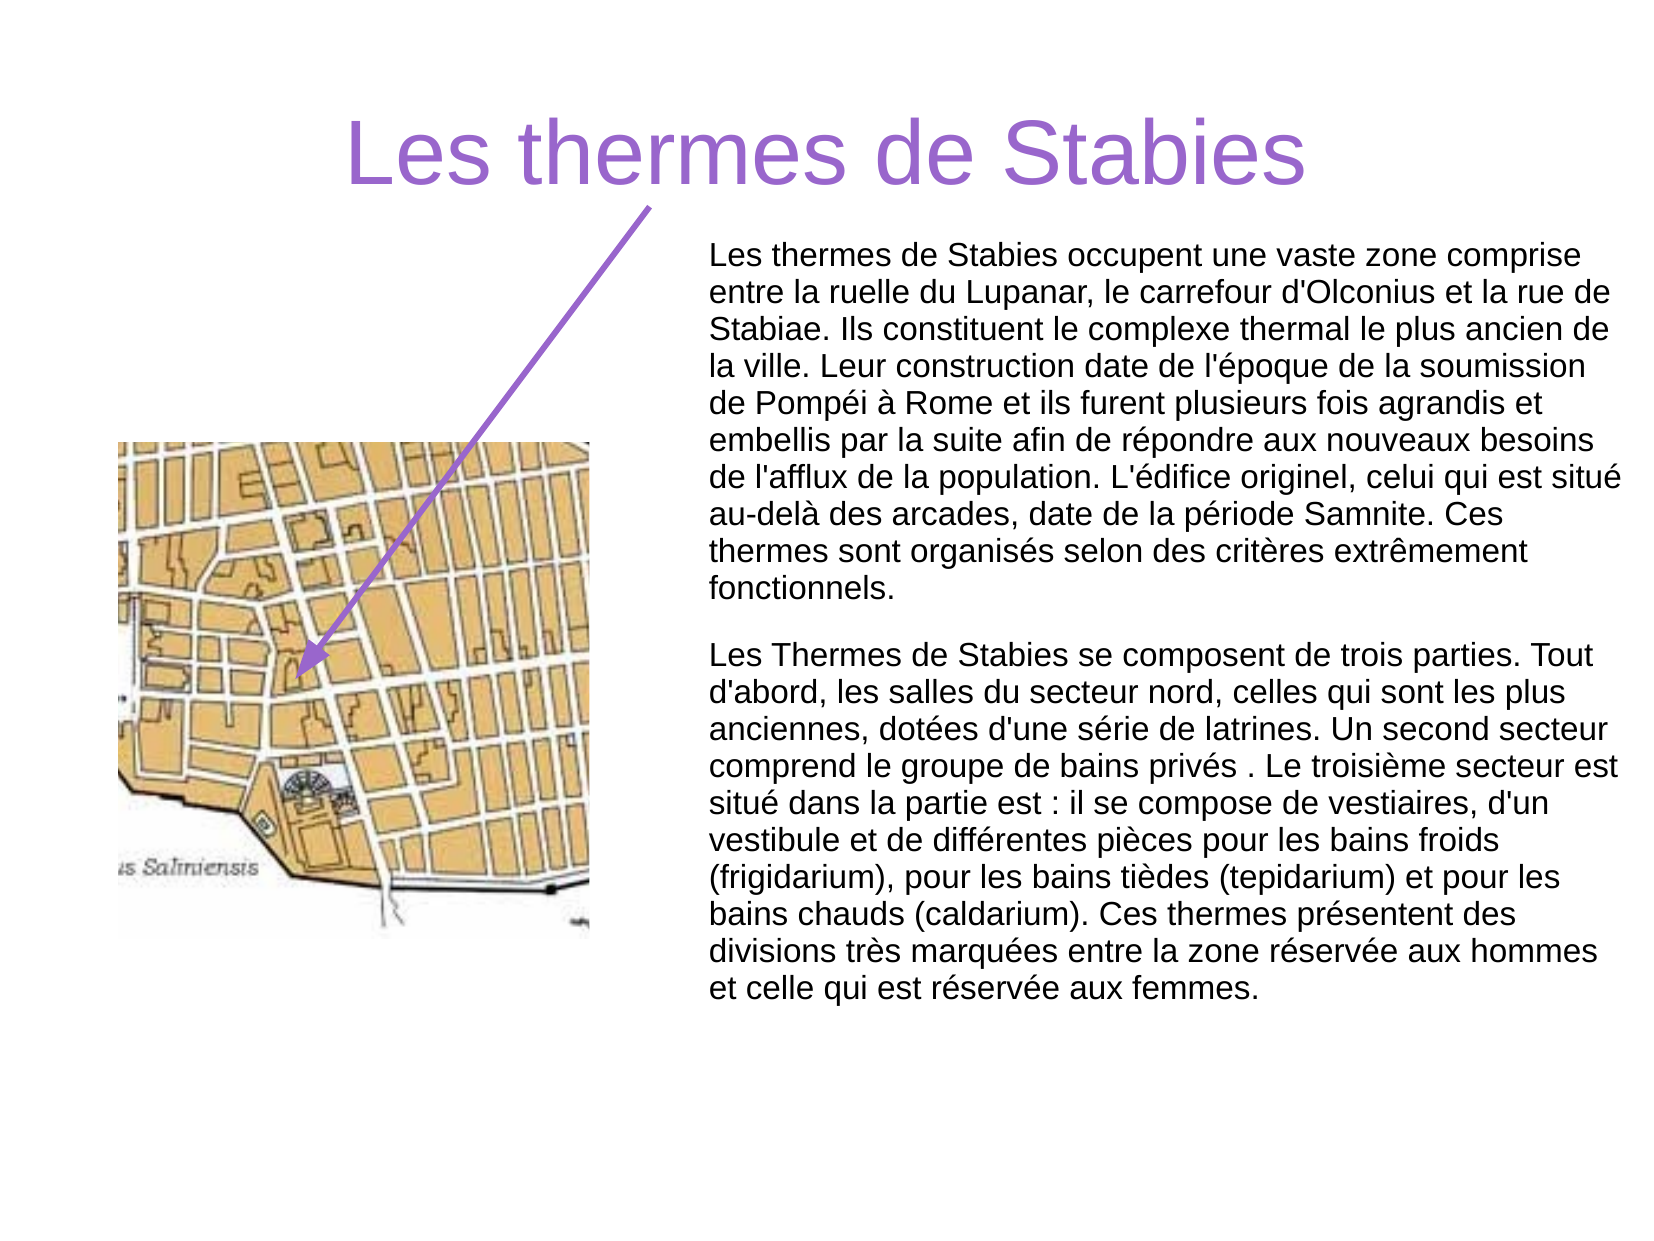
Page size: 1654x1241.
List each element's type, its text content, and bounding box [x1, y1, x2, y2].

list Les thermes de Stabies occupent une vaste zone comprise entre la ruelle du Lupanar, le carrefour d'Olconius et la rue de Stabiae. Ils constituent le complexe thermal le plus ancien de la ville. Leur construction date de l'époque de la soumission de Pompéi à Rome et ils furent plusieurs fois agrandis et embellis par la suite afin de répondre aux nouveaux besoins de l'afflux de la population. L'édifice originel, celui qui est situé au-delà des arcades, date de la période Samnite. Ces thermes sont organisés selon des critères extrêmement fonctionnels. Les Thermes de Stabies se composent de trois parties. Tout d'abord, les salles du secteur nord, celles qui sont les plus anciennes, dotées d'une série de latrines. Un second secteur comprend le groupe de bains privés . Le troisième secteur est situé dans la partie est : il se compose de vestiaires, d'un vestibule et de différentes pièces pour les bains froids (frigidarium), pour les bains tièdes (tepidarium) et pour les bains chauds (caldarium). Ces thermes présentent des divisions très marquées entre la zone réservée aux hommes et celle qui est réservée aux femmes. [708, 236, 1625, 1211]
title Les thermes de Stabies [82, 49, 1571, 257]
picture [118, 442, 590, 939]
